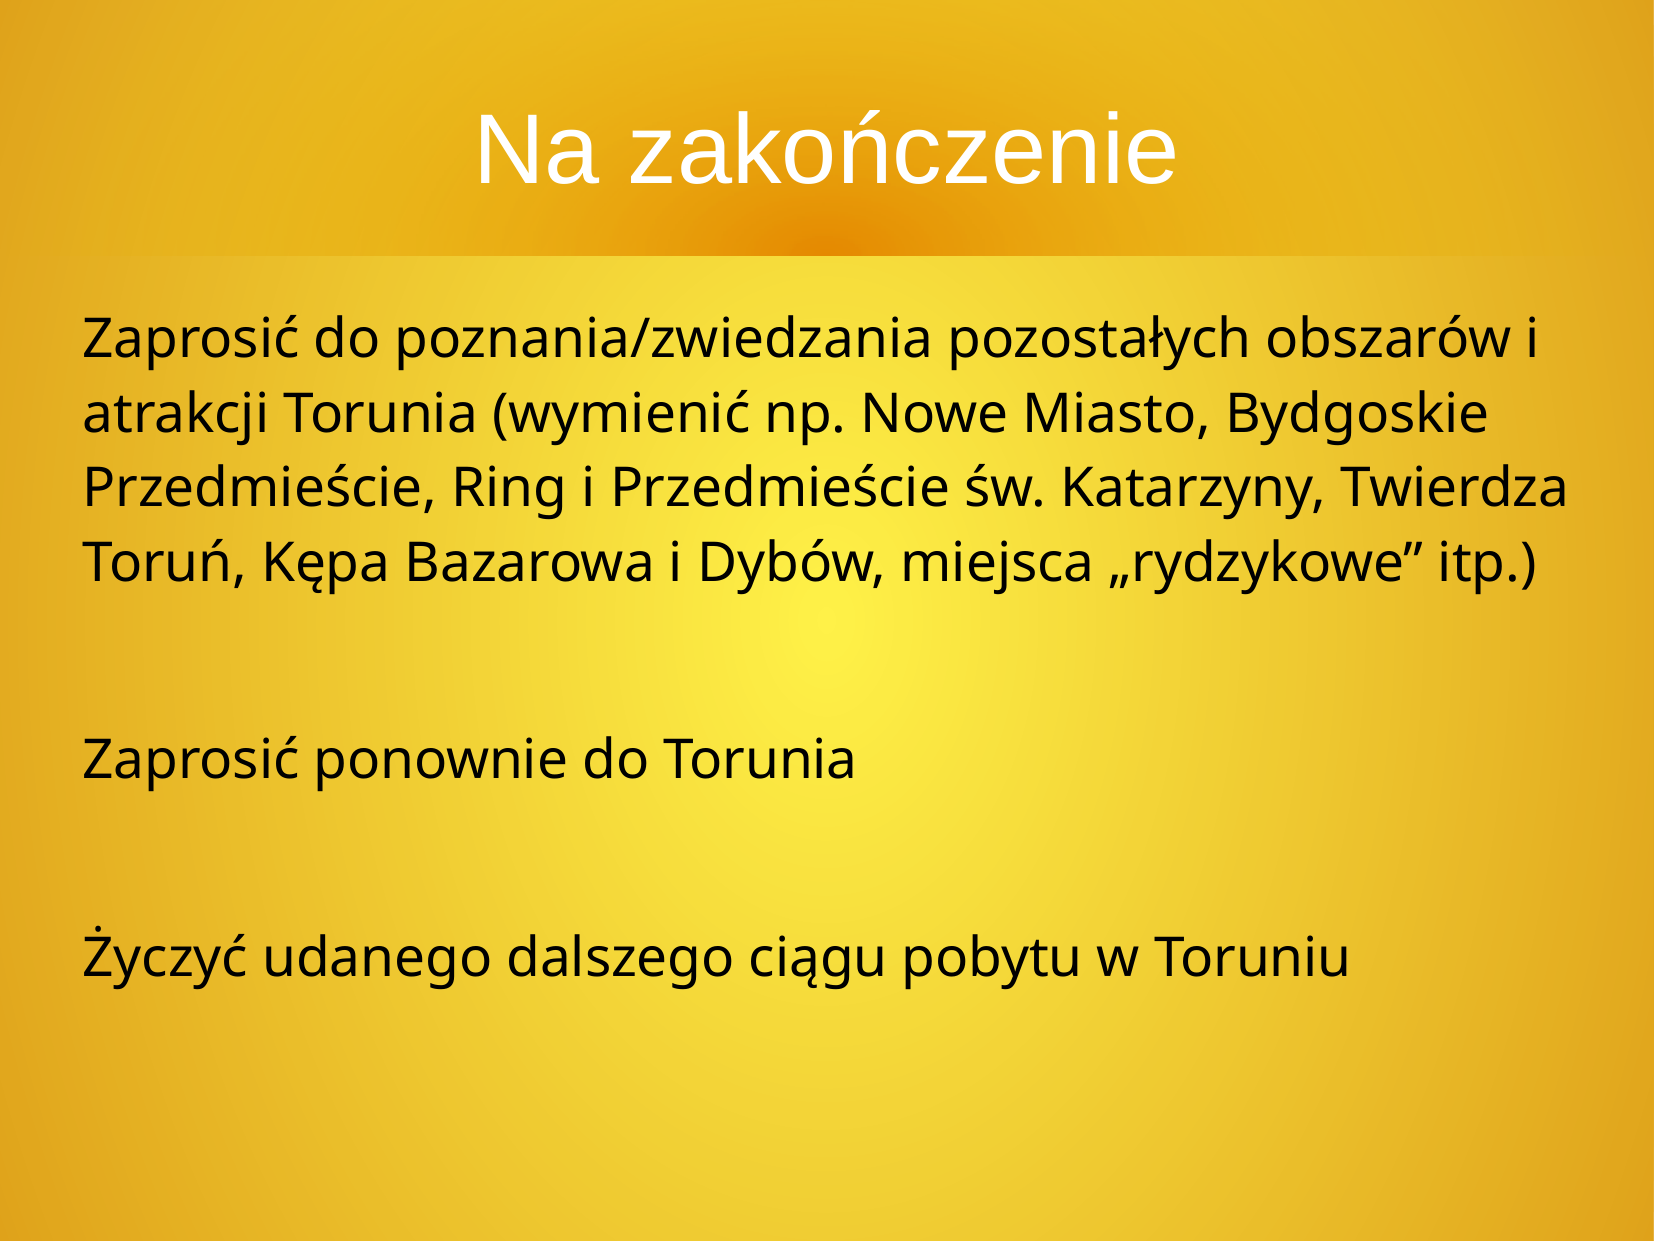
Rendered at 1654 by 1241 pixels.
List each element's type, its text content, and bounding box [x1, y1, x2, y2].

title Na zakończenie [82, 47, 1571, 252]
list Zaprosić do poznania/zwiedzania pozostałych obszarów i atrakcji Torunia (wymienić np. Nowe Miasto, Bydgoskie Przedmieście, Ring i Przedmieście św. Katarzyny, Twierdza Toruń, Kępa Bazarowa i Dybów, miejsca „rydzykowe” itp.) Zaprosić ponownie do Torunia Życzyć udanego dalszego ciągu pobytu w Toruniu [82, 299, 1571, 1019]
